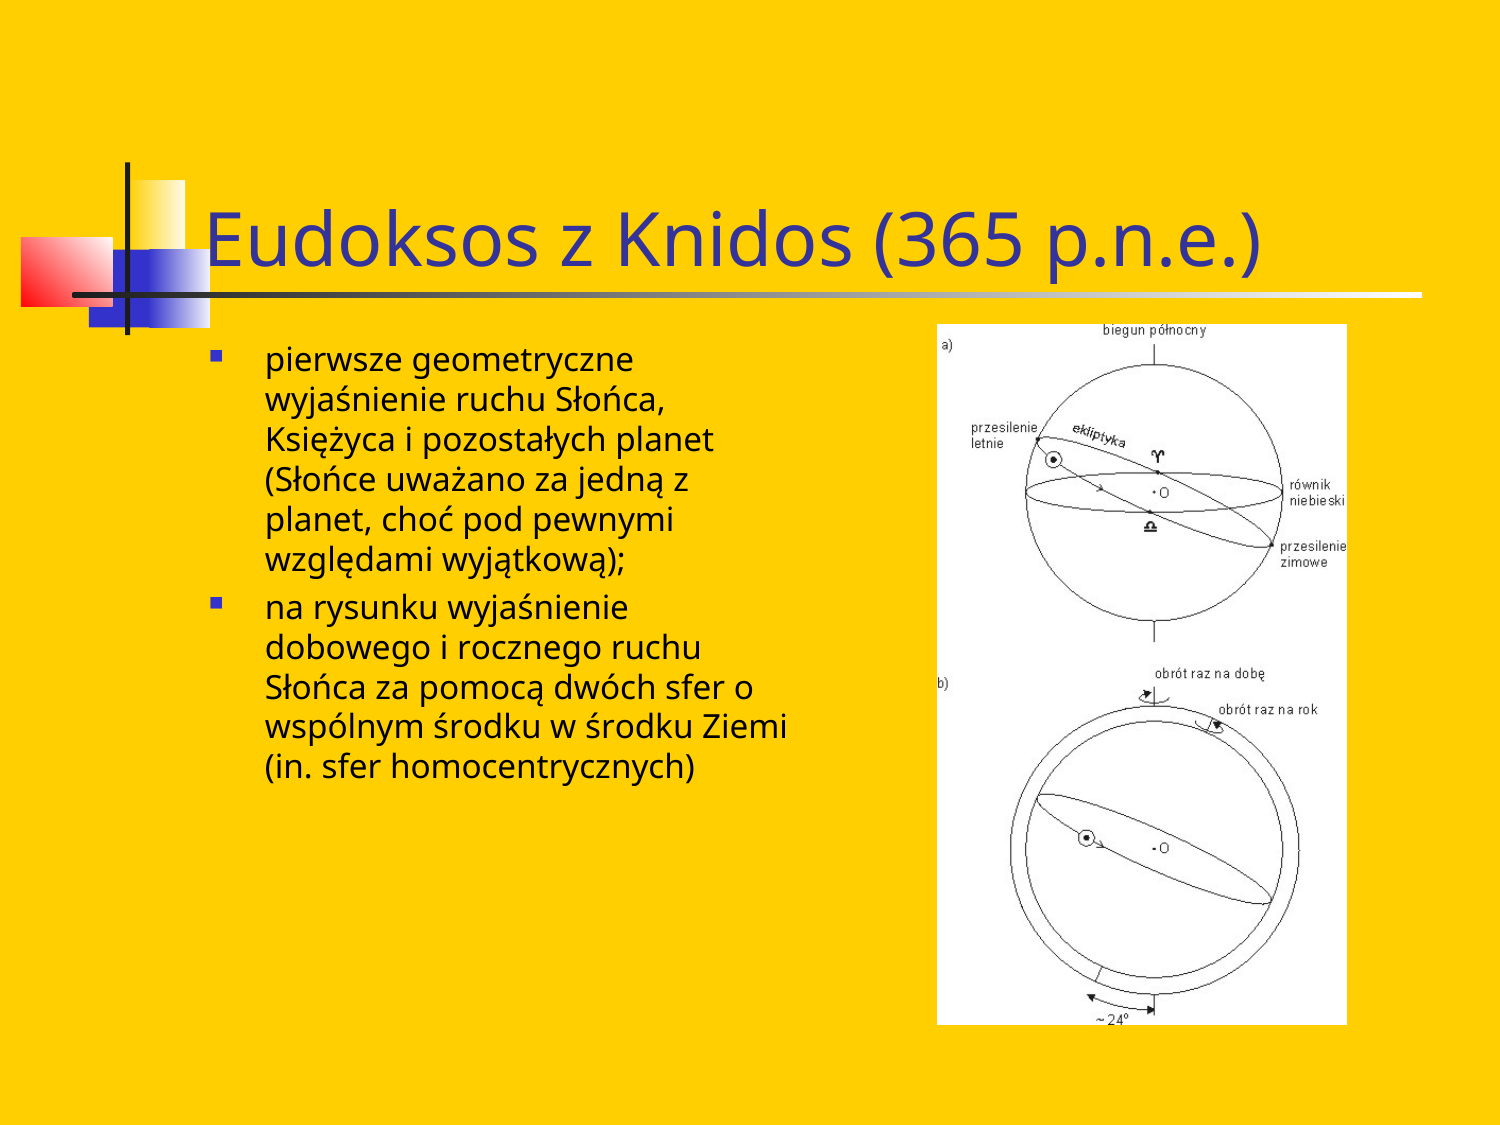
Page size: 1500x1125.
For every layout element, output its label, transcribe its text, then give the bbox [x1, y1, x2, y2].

picture [937, 324, 1347, 1026]
list pierwsze geometryczne wyjaśnienie ruchu Słońca, Księżyca i pozostałych planet (Słońce uważano za jedną z planet, choć pod pewnymi względami wyjątkową); na rysunku wyjaśnienie dobowego i rocznego ruchu Słońca za pomocą dwóch sfer o wspólnym środku w środku Ziemi (in. sfer homocentrycznych) [193, 331, 820, 1007]
title Eudoksos z Knidos (365 p.n.e.) [188, 101, 1468, 289]
